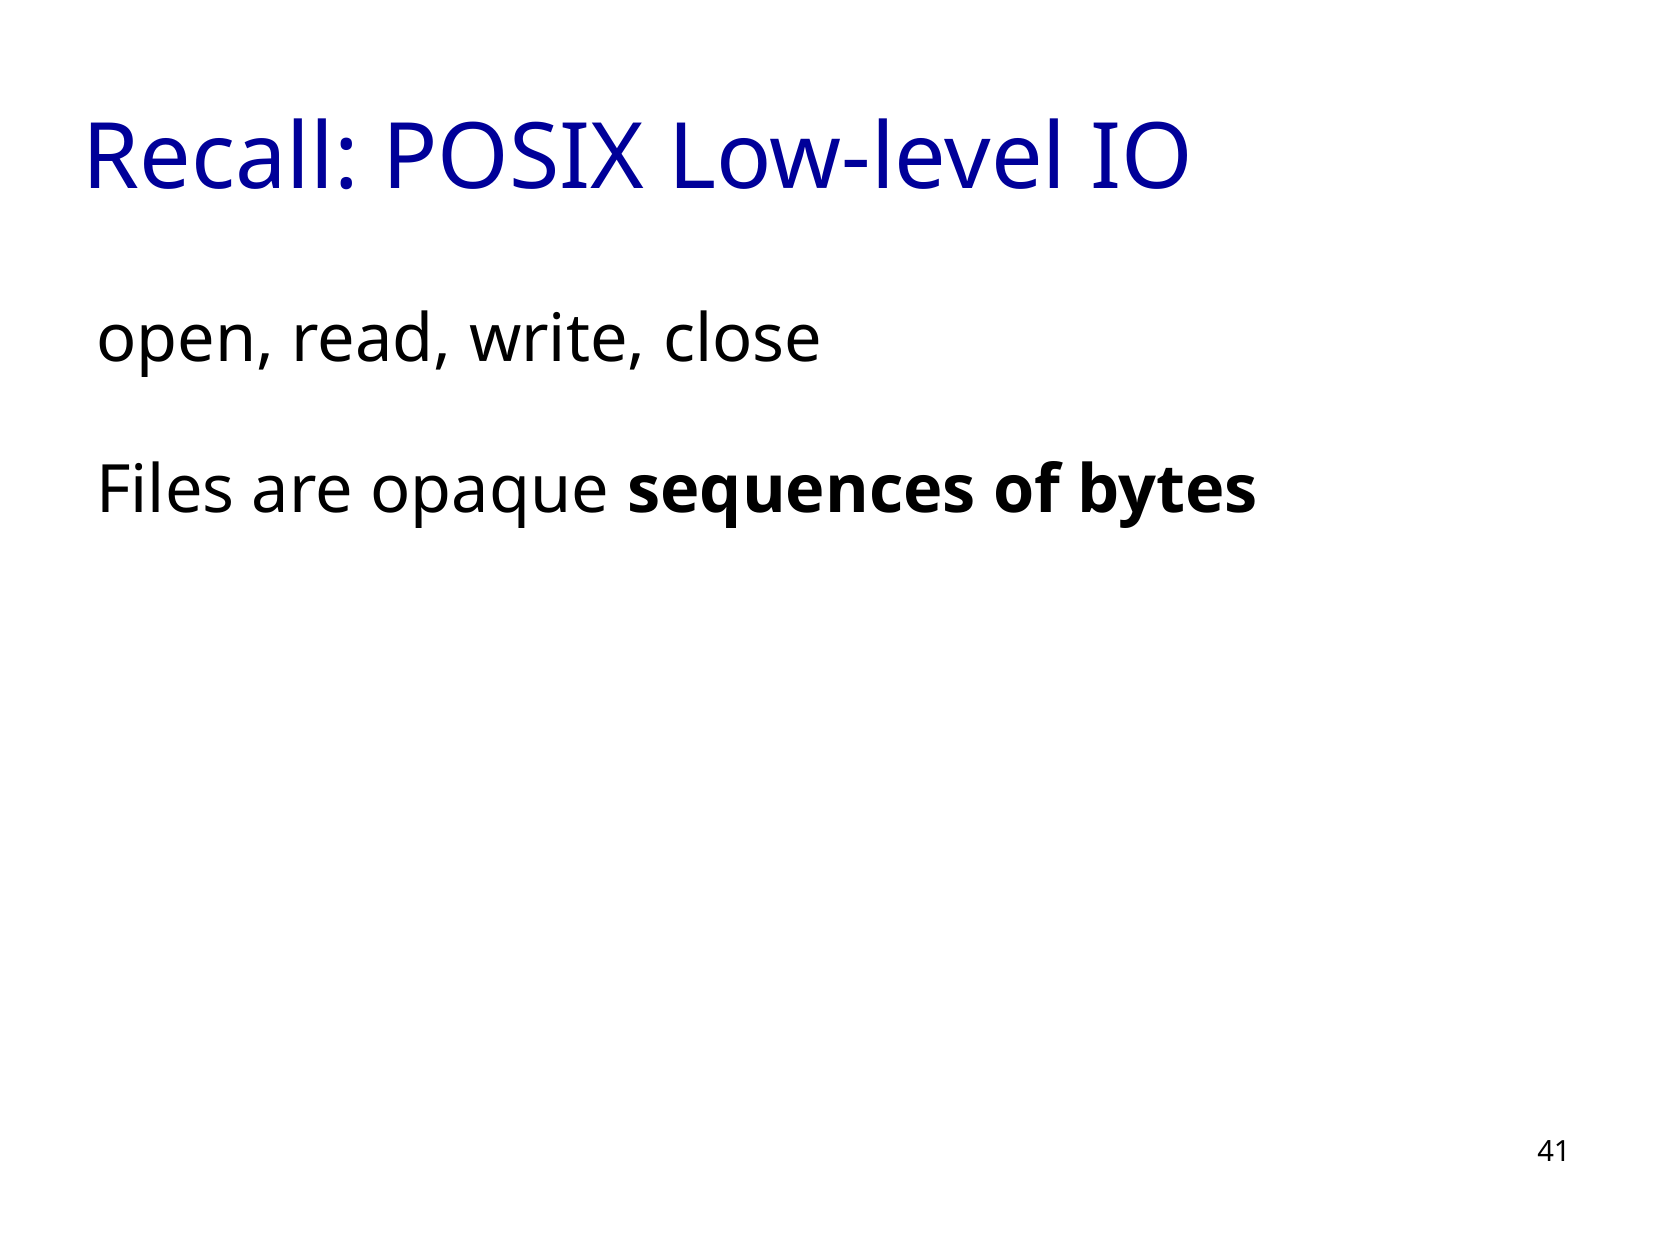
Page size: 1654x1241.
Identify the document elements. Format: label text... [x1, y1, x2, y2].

title Recall: POSIX Low-level IO [82, 49, 1571, 257]
list open, read, write, close Files are opaque sequences of bytes [60, 290, 1571, 1096]
